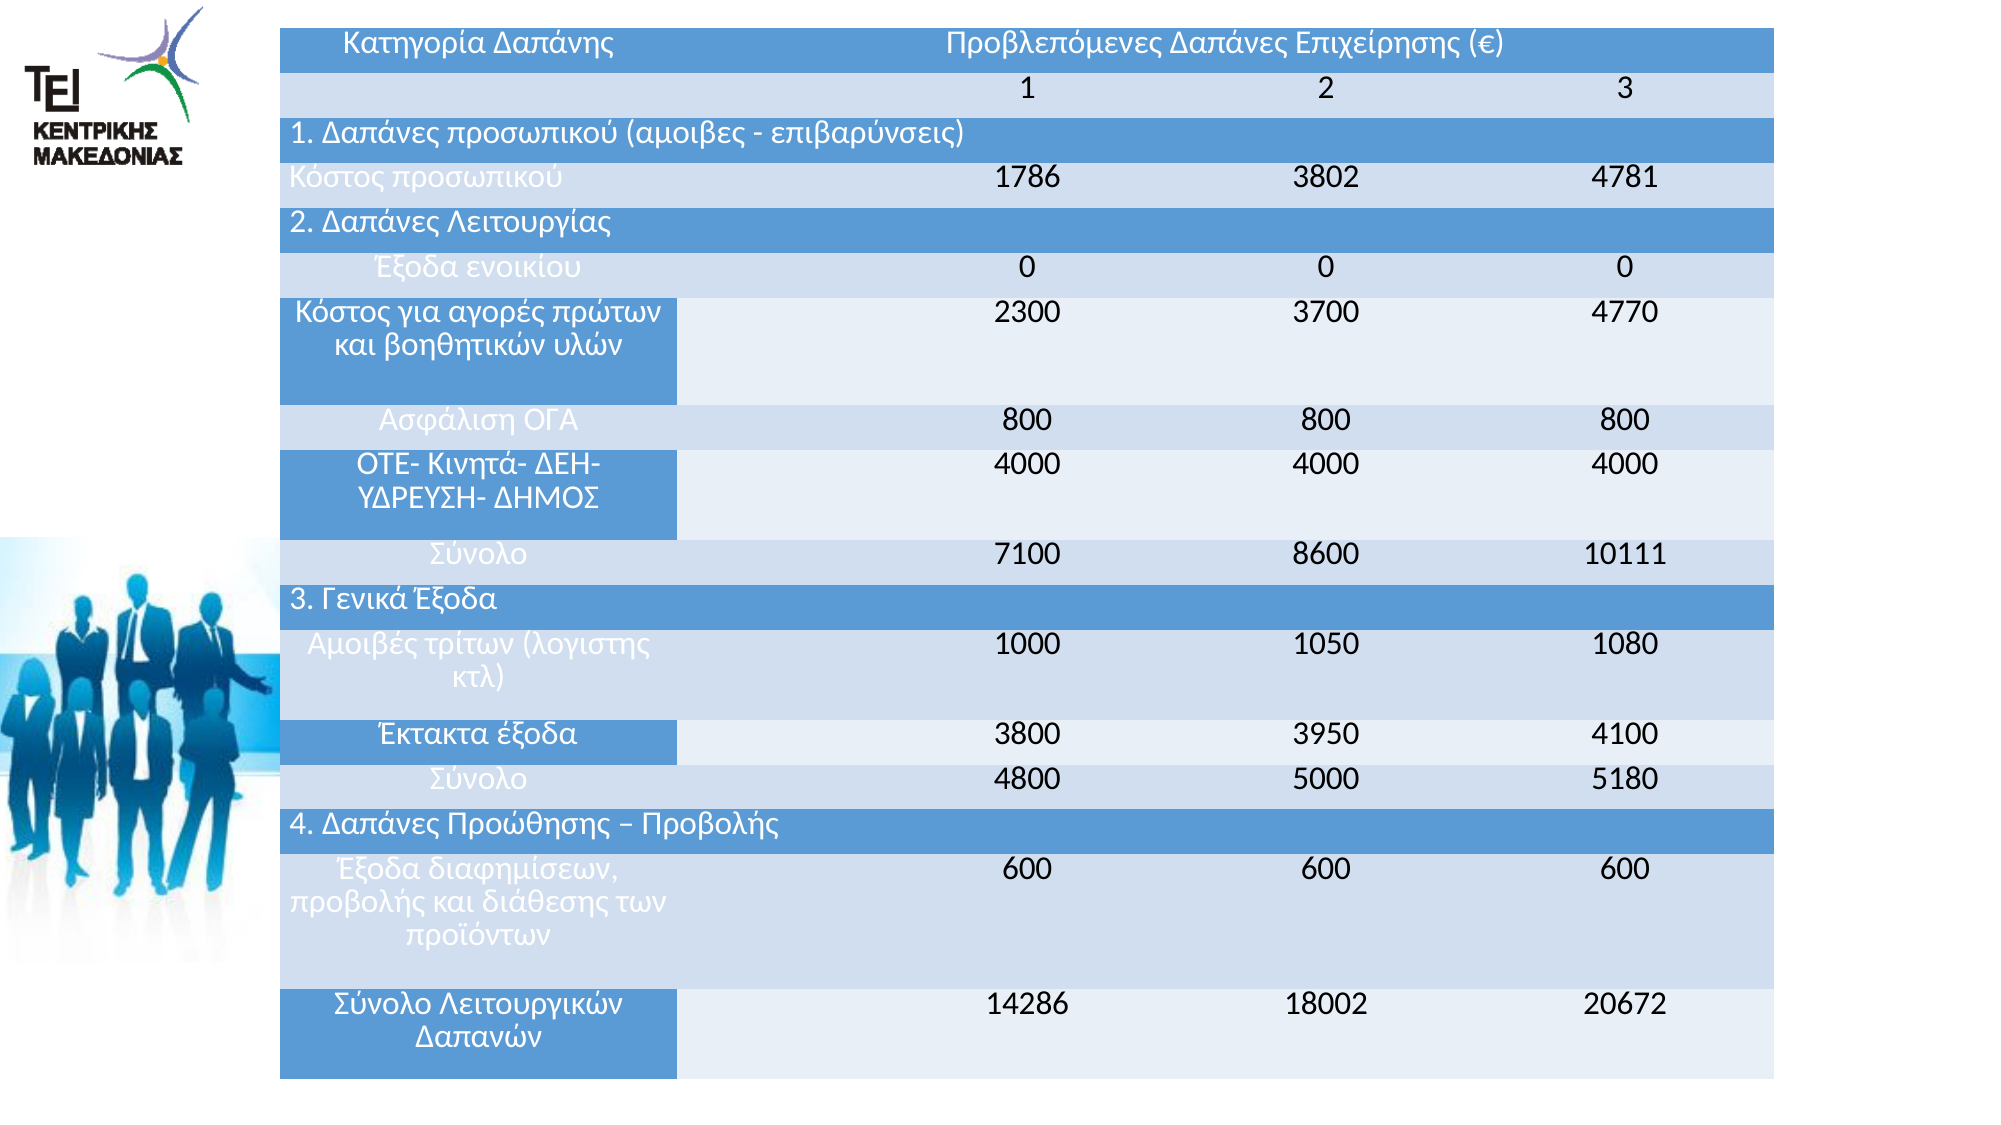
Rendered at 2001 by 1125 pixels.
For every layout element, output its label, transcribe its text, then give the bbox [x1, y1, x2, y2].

table_cell [677, 405, 878, 450]
table_cell [280, 73, 677, 118]
table_cell 600 [878, 854, 1177, 989]
table_cell 4000 [1177, 450, 1475, 540]
table_cell 10111 [1475, 540, 1774, 585]
picture [0, 0, 135, 169]
table_cell [677, 854, 878, 989]
table_cell 14286 [878, 989, 1177, 1079]
table_cell 8600 [1177, 540, 1475, 585]
table_cell 4100 [1475, 720, 1774, 765]
table_cell 4000 [878, 450, 1177, 540]
table_cell [677, 630, 878, 720]
picture [0, 537, 280, 963]
table_cell 800 [1177, 405, 1475, 450]
table_cell 3802 [1177, 163, 1475, 208]
table_cell [677, 765, 878, 809]
table_cell 4000 [1475, 450, 1774, 540]
table_cell 3800 [878, 720, 1177, 765]
table_cell 5180 [1475, 765, 1774, 809]
table_cell [677, 540, 878, 585]
table_cell 2. Δαπάνες Λειτουργίας [280, 208, 1774, 253]
table_cell 0 [878, 253, 1177, 298]
table_cell 2300 [878, 298, 1177, 405]
table_cell 600 [1177, 854, 1475, 989]
table_cell ΟΤΕ- Κινητά- ΔΕΗ- ΥΔΡΕΥΣΗ- ΔΗΜΟΣ [280, 450, 677, 540]
table_cell [677, 720, 878, 765]
table_cell Σύνολο [280, 765, 677, 809]
table_cell 3700 [1177, 298, 1475, 405]
table_cell 1000 [878, 630, 1177, 720]
table_cell 20672 [1475, 989, 1774, 1079]
table_cell 1050 [1177, 630, 1475, 720]
table_cell Κόστος για αγορές πρώτων και βοηθητικών υλών [280, 298, 677, 405]
table_cell Κόστος προσωπικού [280, 163, 677, 208]
table_cell Σύνολο [280, 540, 677, 585]
table_cell 4770 [1475, 298, 1774, 405]
table_cell 1 [878, 73, 1177, 118]
table_cell [677, 73, 878, 118]
table_header Προβλεπόμενες Δαπάνες Επιχείρησης (€) [677, 28, 1774, 73]
table_cell Έξοδα διαφημίσεων, προβολής και διάθεσης των προϊόντων [280, 854, 677, 989]
table_cell Ασφάλιση ΟΓΑ [280, 405, 677, 450]
table_cell [677, 163, 878, 208]
table_cell [677, 450, 878, 540]
table_cell Έκτακτα έξοδα [280, 720, 677, 765]
table_cell 3 [1475, 73, 1774, 118]
table_cell 18002 [1177, 989, 1475, 1079]
table_cell 600 [1475, 854, 1774, 989]
table_cell Σύνολο Λειτουργικών Δαπανών [280, 989, 677, 1079]
table_cell 5000 [1177, 765, 1475, 809]
table_cell 4800 [878, 765, 1177, 809]
table_cell 1. Δαπάνες προσωπικού (αμοιβες - επιβαρύνσεις) [280, 118, 1774, 163]
table_cell 7100 [878, 540, 1177, 585]
table_cell [677, 253, 878, 298]
table_cell 0 [1475, 253, 1774, 298]
table_cell [677, 298, 878, 405]
table_cell Αμοιβές τρίτων (λογιστης κτλ) [280, 630, 677, 720]
table_cell 3. Γενικά Έξοδα [280, 585, 1774, 630]
table_cell [677, 989, 878, 1079]
table_cell 2 [1177, 73, 1475, 118]
table_header Κατηγορία Δαπάνης [280, 28, 677, 73]
table_cell 800 [1475, 405, 1774, 450]
table_cell 4781 [1475, 163, 1774, 208]
table_cell 1080 [1475, 630, 1774, 720]
table_cell 800 [878, 405, 1177, 450]
table_cell 1786 [878, 163, 1177, 208]
table_cell 3950 [1177, 720, 1475, 765]
table_cell Έξοδα ενοικίου [280, 253, 677, 298]
table_cell 4. Δαπάνες Προώθησης – Προβολής [280, 809, 1774, 854]
table_cell 0 [1177, 253, 1475, 298]
